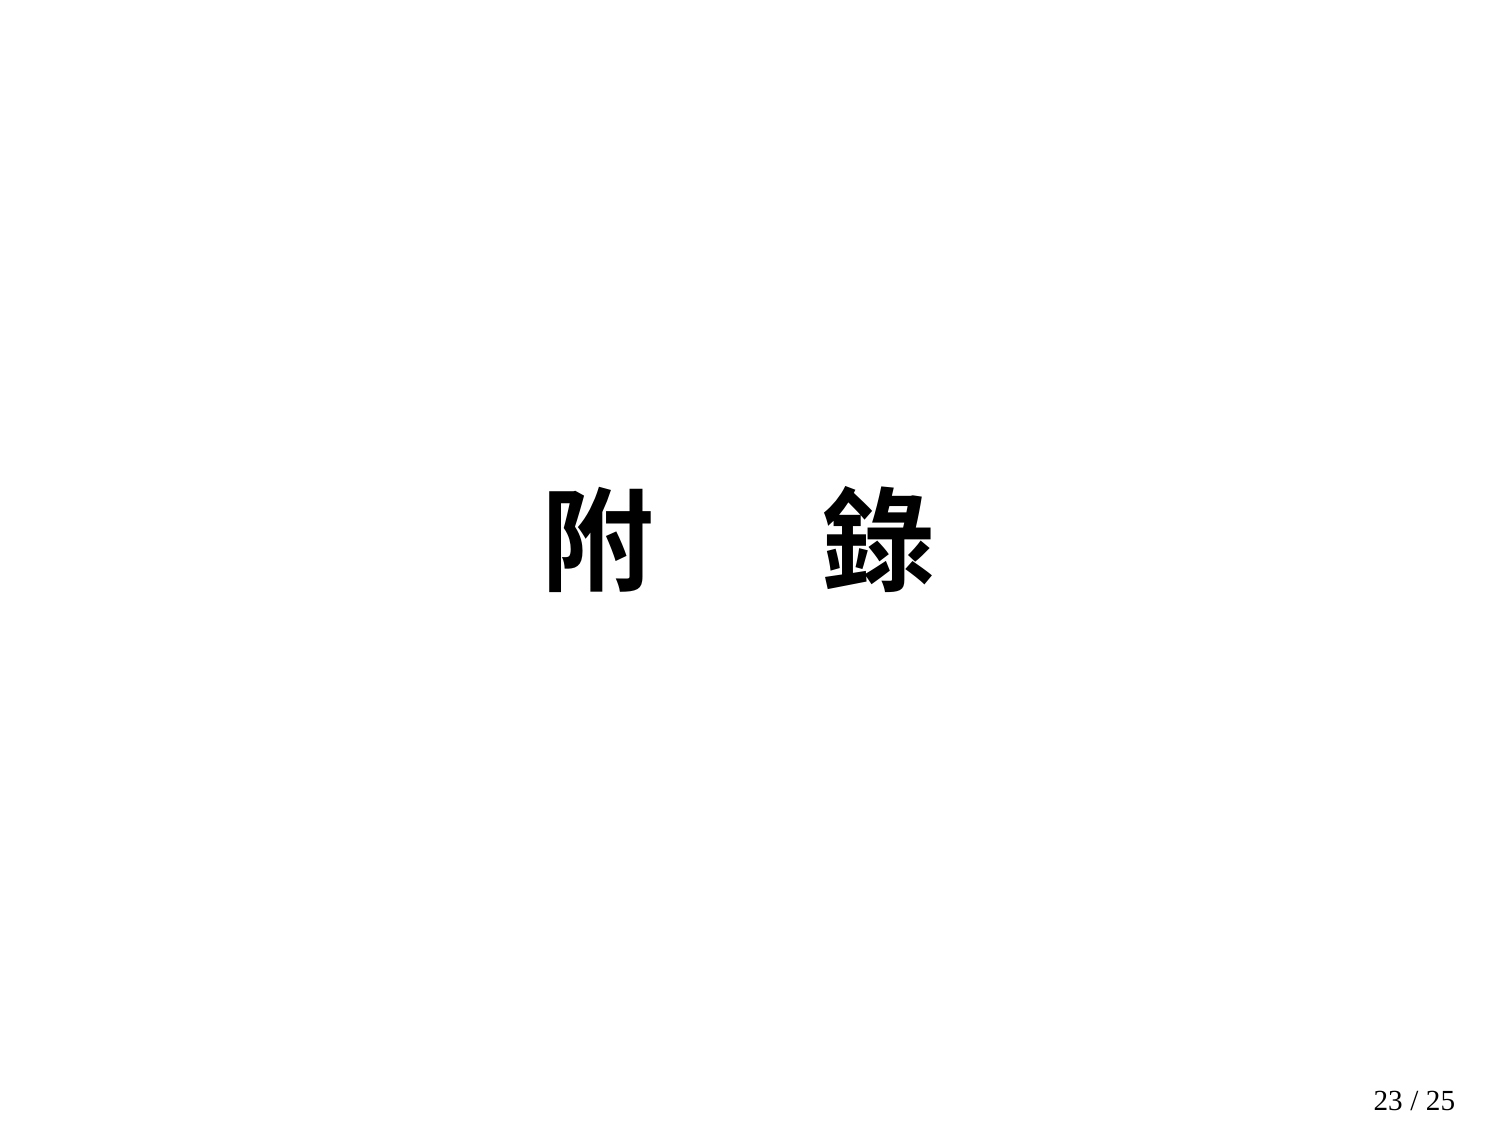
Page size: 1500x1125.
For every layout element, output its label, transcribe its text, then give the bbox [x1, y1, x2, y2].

text_box 附 錄 [384, 466, 1093, 660]
